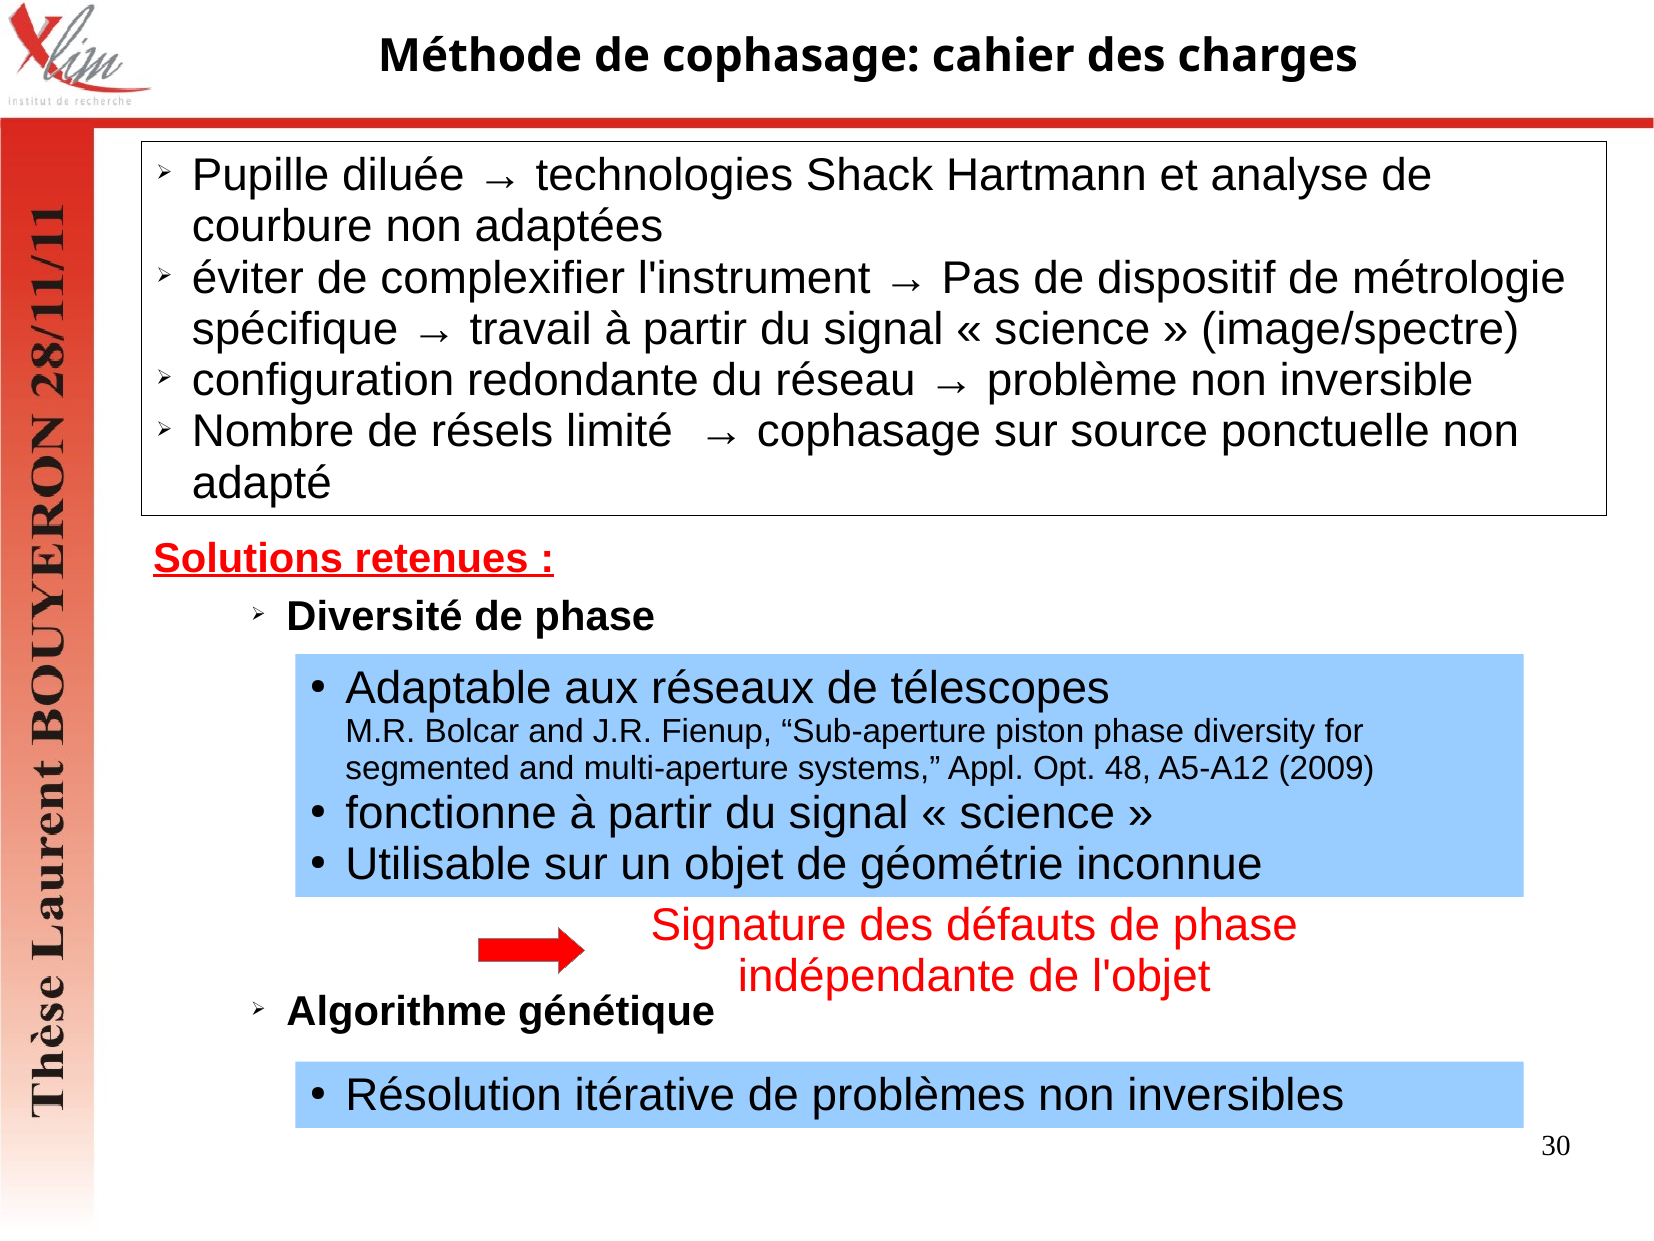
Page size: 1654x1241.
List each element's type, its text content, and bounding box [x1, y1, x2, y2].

text_box Signature des défauts de phase indépendante de l'objet [566, 891, 1382, 1010]
text_box Méthode de cophasage: cahier des charges [218, 24, 1518, 89]
text_box Solutions retenues : [138, 527, 570, 589]
text_box Algorithme génétique [236, 980, 875, 1042]
text_box [478, 927, 566, 974]
text_box Diversité de phase [236, 585, 875, 647]
picture [0, 0, 1654, 1241]
text_box Pupille diluée → technologies Shack Hartmann et analyse de courbure non adaptées éviter de complexifier l'instrument → Pas de dispositif de métrologie spécifique → travail à partir du signal « science » (image/spectre) configuration redondante du réseau → problème non inversible Nombre de résels limité → cophasage sur source ponctuelle non adapté [141, 141, 1607, 516]
text_box Résolution itérative de problèmes non inversibles [295, 1061, 1524, 1128]
text_box Adaptable aux réseaux de télescopes M.R. Bolcar and J.R. Fienup, “Sub-aperture piston phase diversity for segmented and multi-aperture systems,” Appl. Opt. 48, A5-A12 (2009) fonctionne à partir du signal « science » Utilisable sur un objet de géométrie inconnue [295, 654, 1524, 897]
